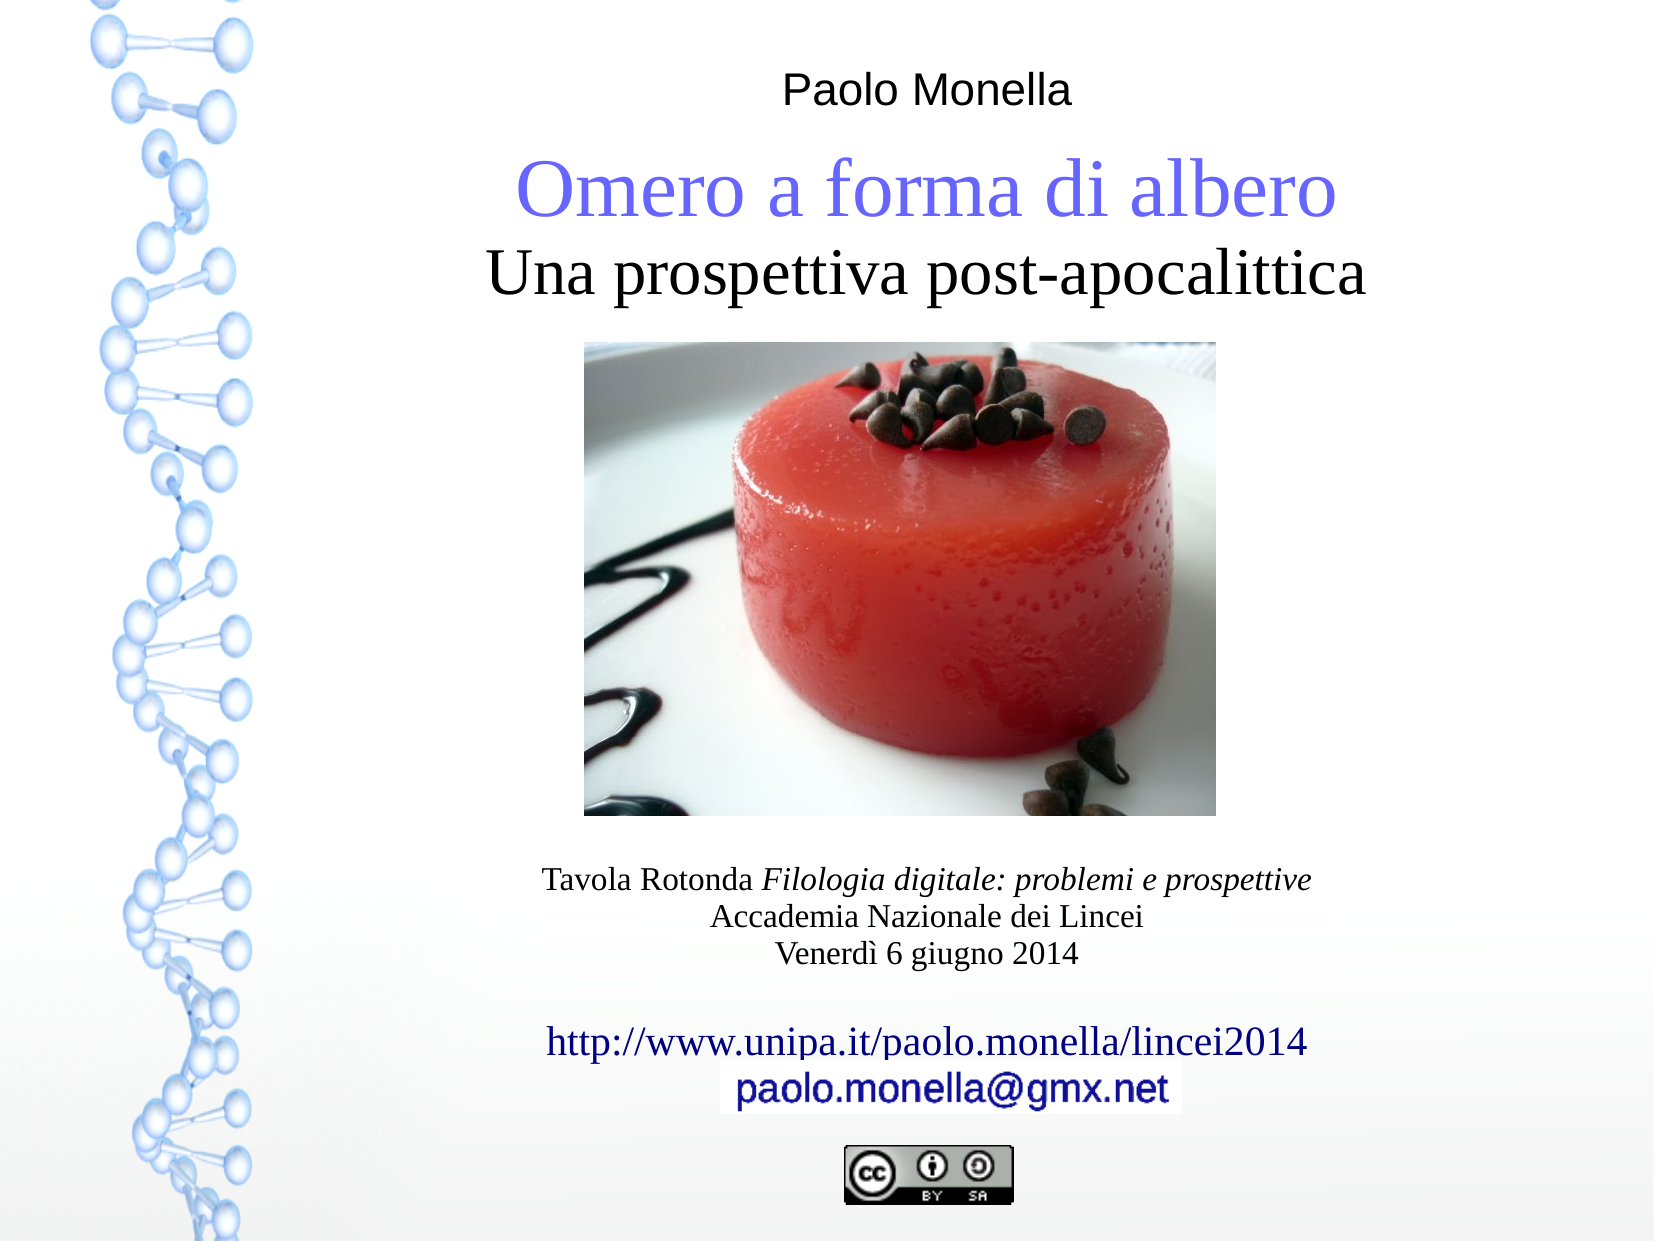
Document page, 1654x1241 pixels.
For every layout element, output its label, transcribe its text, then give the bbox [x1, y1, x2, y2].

text_box Tavola Rotonda Filologia digitale: problemi e prospettive Accademia Nazionale dei Lincei Venerdì 6 giugno 2014 http://www.unipa.it/paolo.monella/lincei2014 [183, 814, 1654, 1111]
subtitle Paolo Monella [183, 49, 1654, 130]
text_box Omero a forma di albero Una prospettiva post-apocalittica [183, 142, 1654, 309]
picture [0, 0, 1654, 1241]
